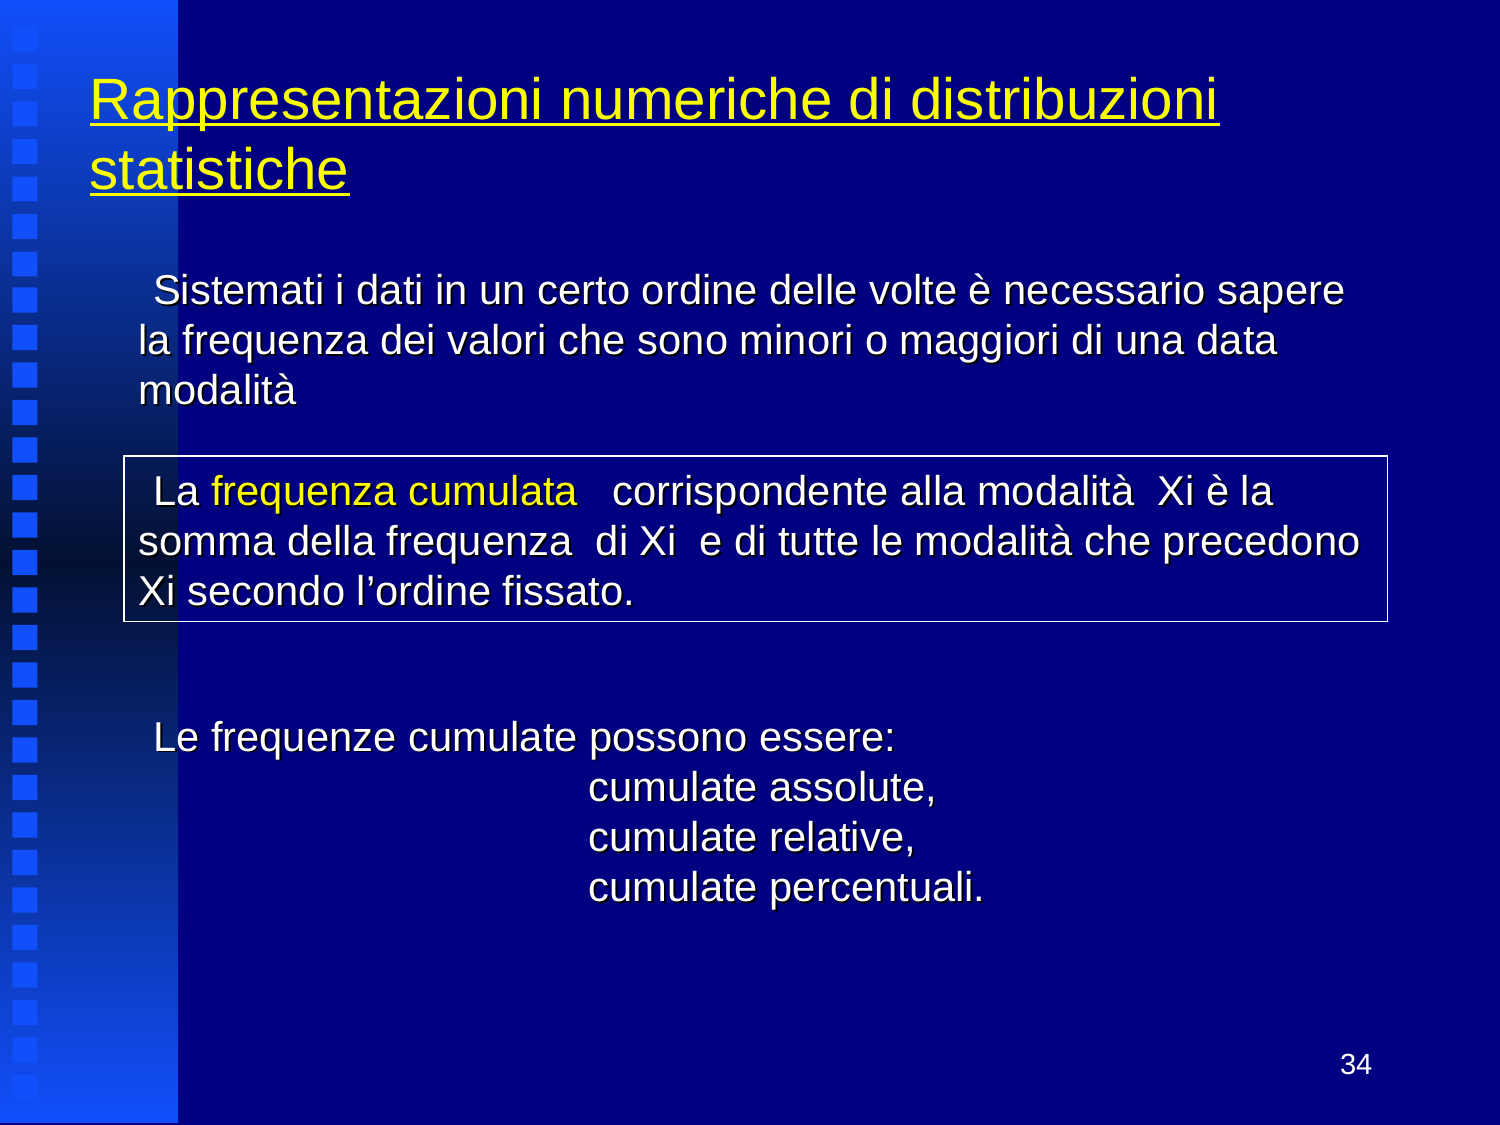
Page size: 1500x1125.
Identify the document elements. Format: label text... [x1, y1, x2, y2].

text_box Rappresentazioni numeriche di distribuzioni statistiche [74, 53, 1388, 209]
text_box <numero> [1074, 1025, 1388, 1101]
text_box La frequenza cumulata corrispondente alla modalità Xi è la somma della frequenza di Xi e di tutte le modalità che precedono Xi secondo l’ordine fissato. [123, 456, 1388, 622]
text_box Sistemati i dati in un certo ordine delle volte è necessario sapere la frequenza dei valori che sono minori o maggiori di una data modalità [123, 255, 1388, 421]
text_box Le frequenze cumulate possono essere: cumulate assolute, cumulate relative, cumulate percentuali. [123, 701, 1388, 918]
